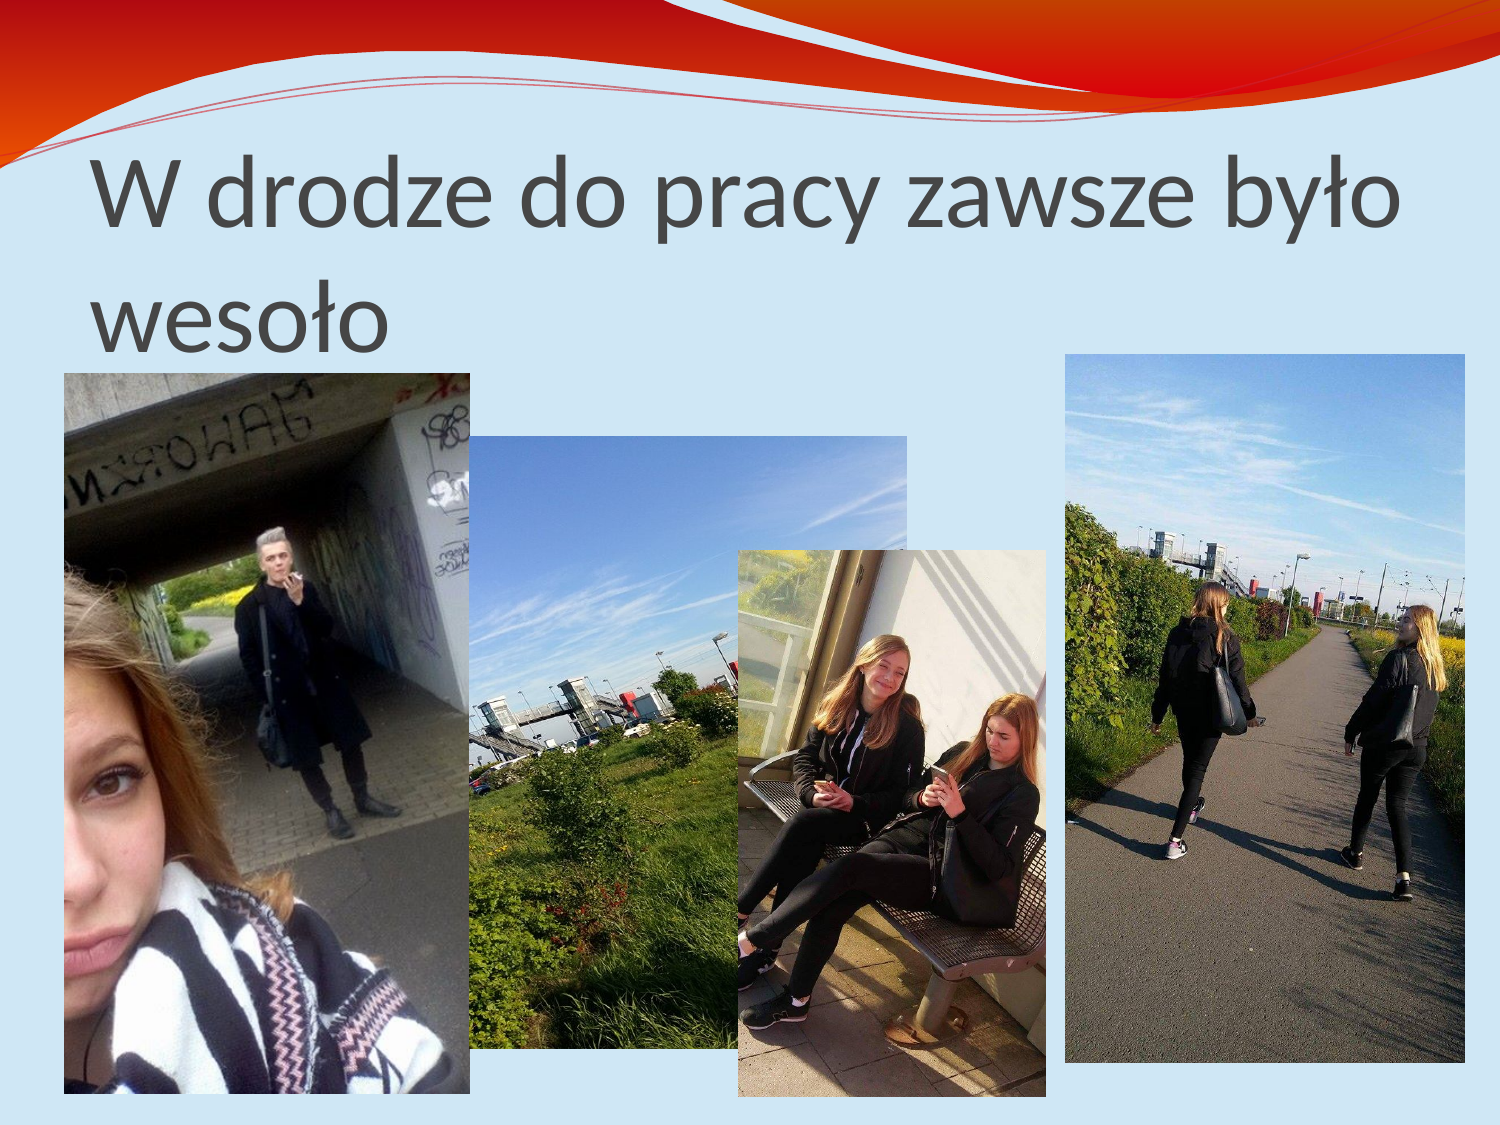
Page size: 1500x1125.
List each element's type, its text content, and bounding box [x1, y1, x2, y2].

title W drodze do pracy zawsze było wesoło [75, 115, 1425, 303]
picture [64, 373, 1046, 1097]
picture [1065, 354, 1465, 1063]
